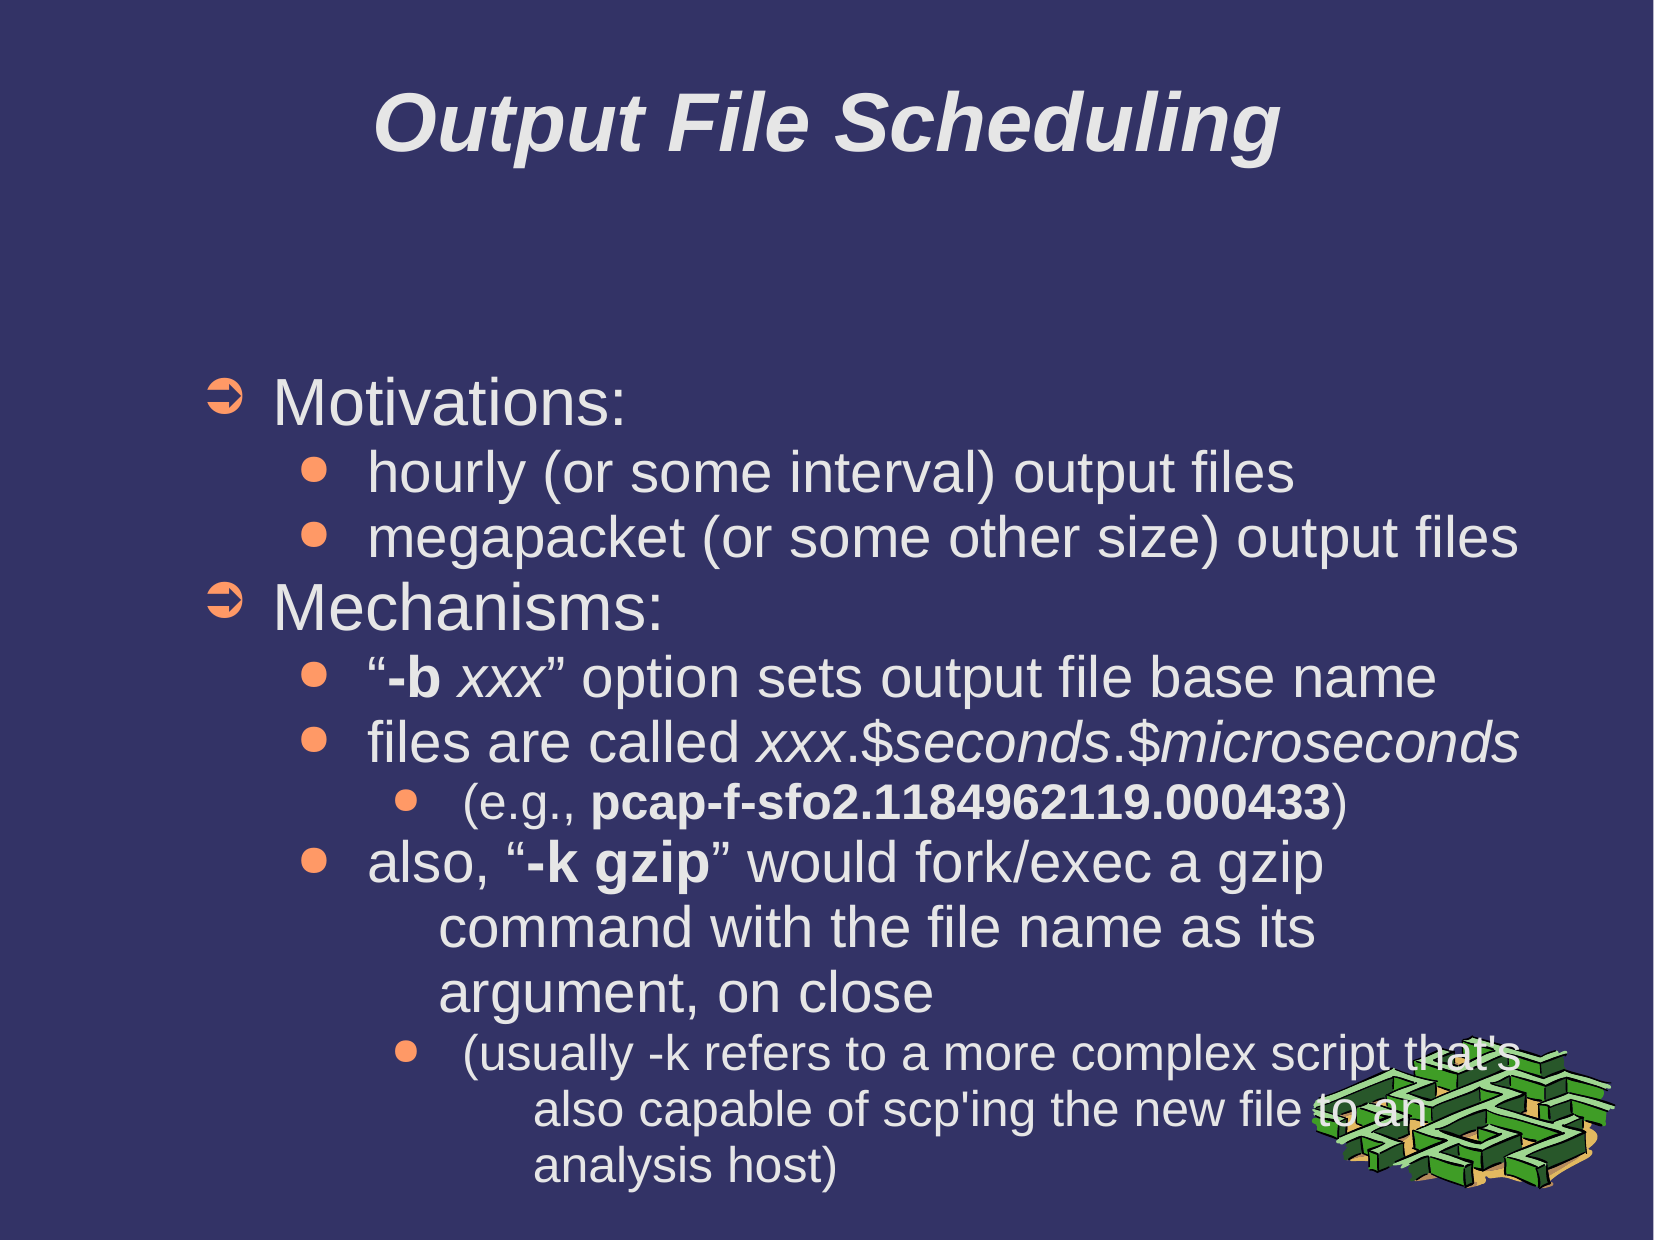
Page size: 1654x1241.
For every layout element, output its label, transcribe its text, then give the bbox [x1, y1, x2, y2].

title Output File Scheduling [121, 19, 1534, 227]
list Motivations: hourly (or some interval) output files megapacket (or some other size) output files Mechanisms: “-b xxx” option sets output file base name files are called xxx.$seconds.$microseconds (e.g., pcap-f-sfo2.1184962119.000433) also, “-k gzip” would fork/exec a gzip command with the file name as its argument, on close (usually -k refers to a more complex script that's also capable of scp'ing the new file to an analysis host) [178, 364, 1570, 1147]
